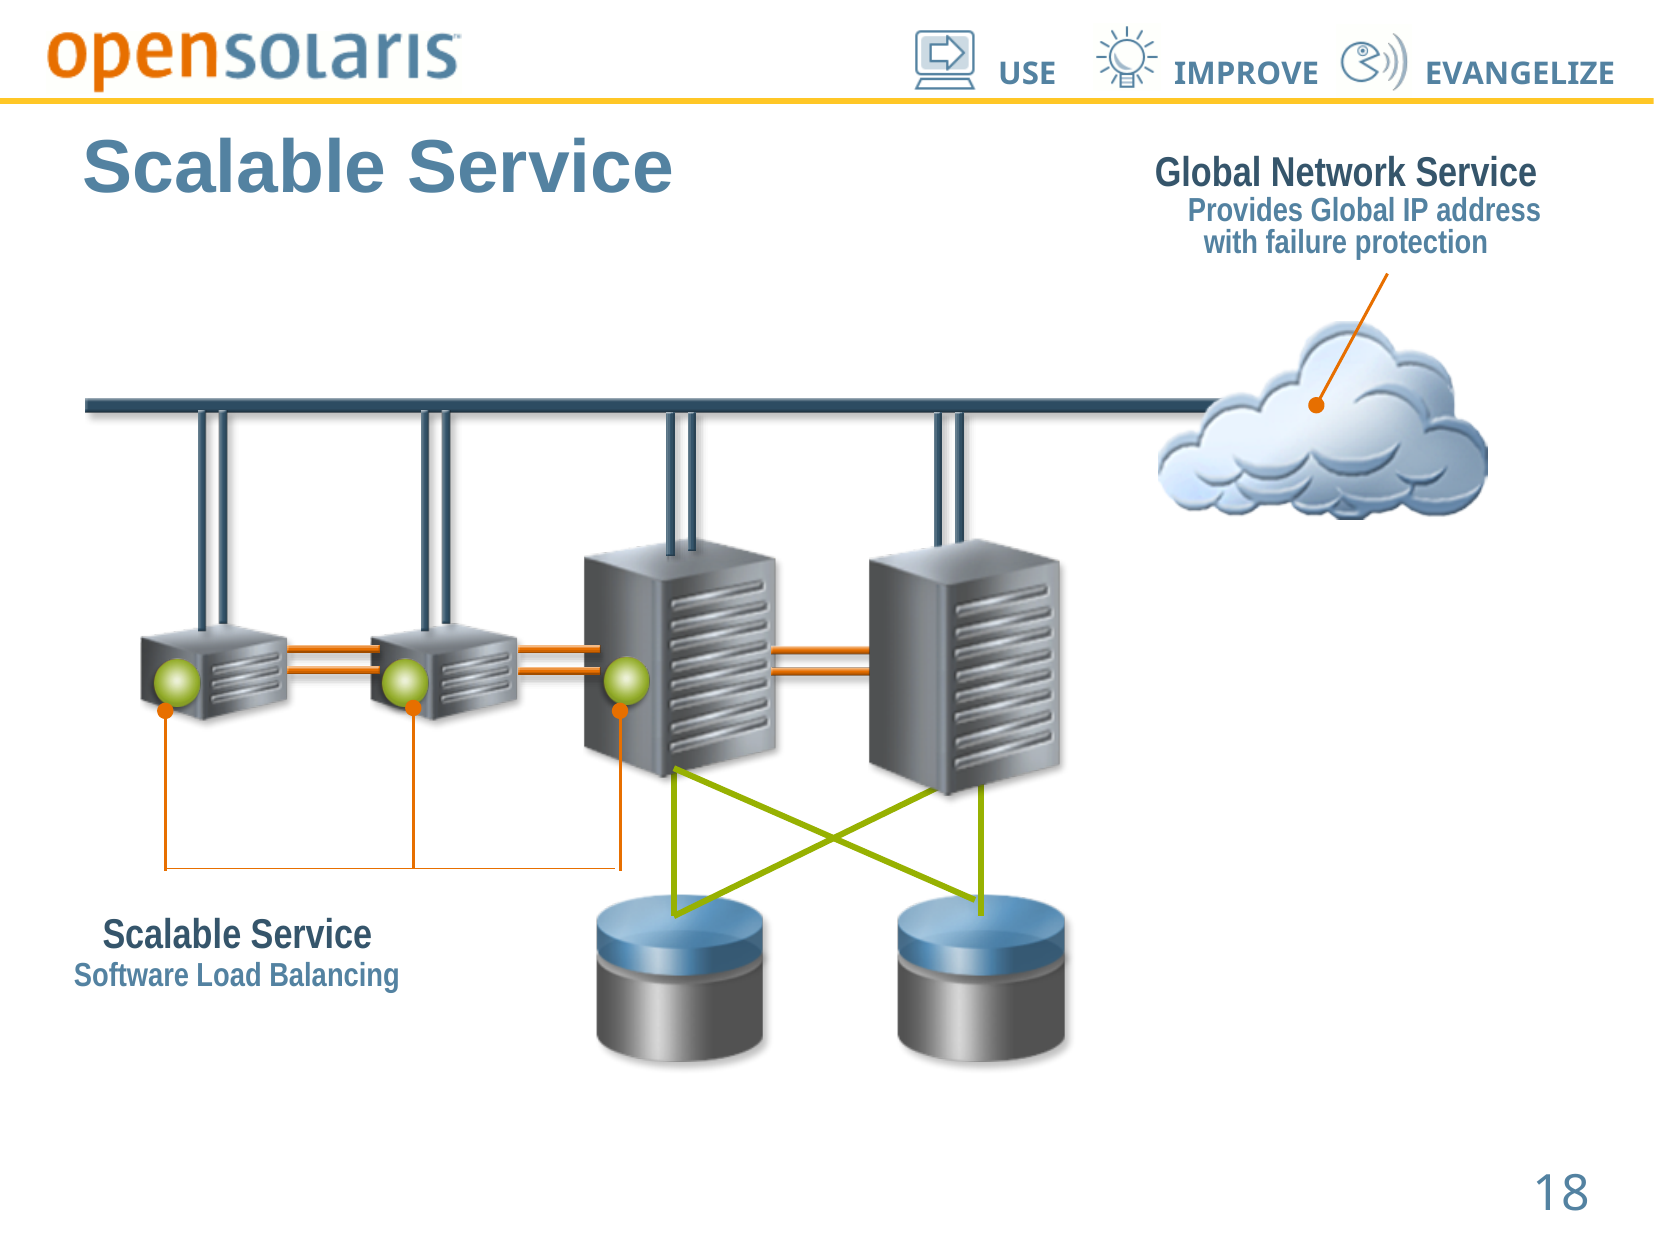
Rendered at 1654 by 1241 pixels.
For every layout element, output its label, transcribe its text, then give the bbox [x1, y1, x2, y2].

picture [907, 22, 983, 98]
picture [1093, 23, 1161, 91]
picture [594, 893, 777, 1076]
picture [1336, 24, 1412, 98]
picture [677, 893, 712, 910]
picture [46, 31, 462, 94]
text_box Global Network Service Provides Global IP address with failure protection [1142, 147, 1598, 272]
text_box Scalable Service Software Load Balancing [54, 909, 420, 1008]
title Scalable Service [82, 109, 1584, 224]
picture [895, 893, 1079, 1076]
picture [85, 321, 1488, 807]
